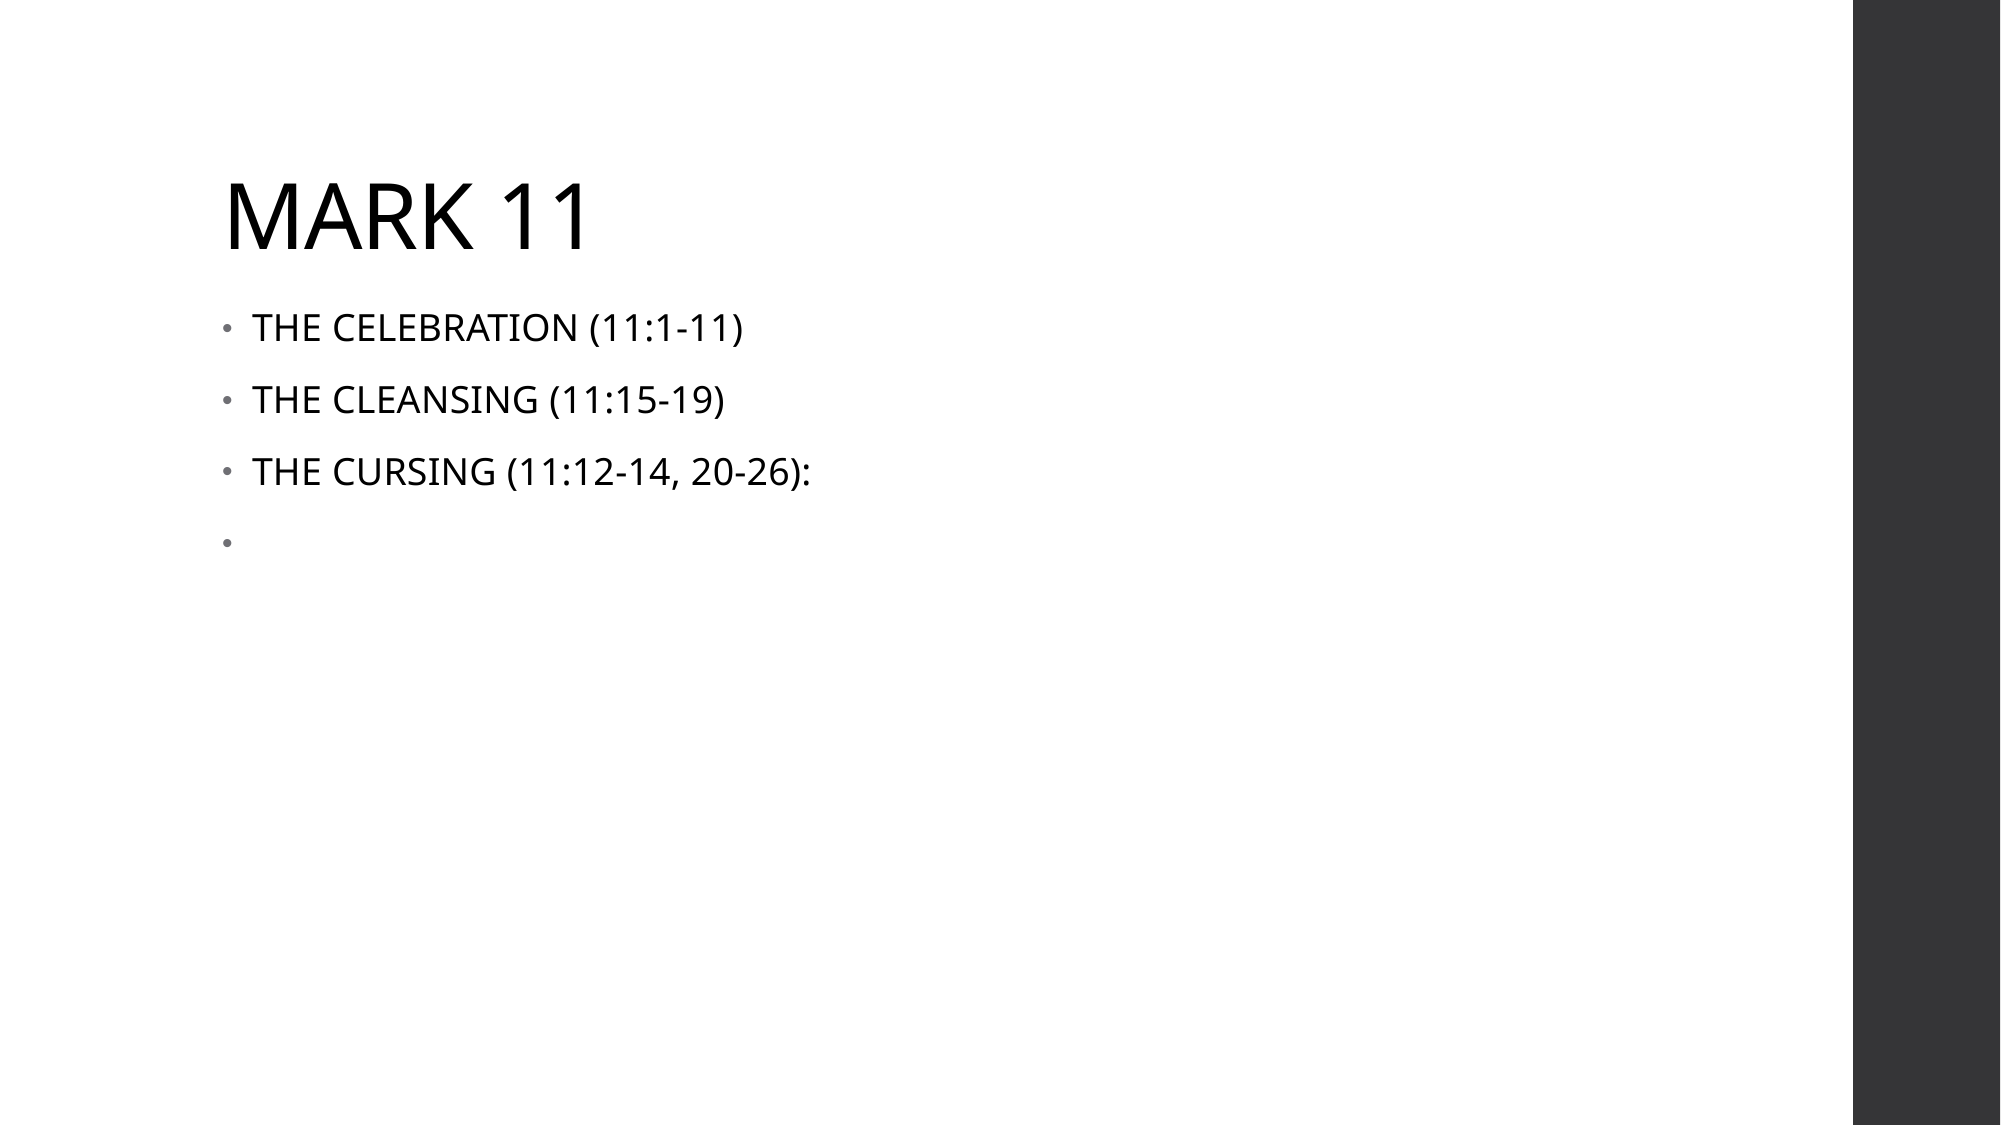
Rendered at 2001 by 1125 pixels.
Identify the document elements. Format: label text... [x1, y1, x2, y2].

list THE CELEBRATION (11:1-11) THE CLEANSING (11:15-19) THE CURSING (11:12-14, 20-26): [206, 299, 1617, 1014]
title MARK 11 [206, 60, 1797, 278]
